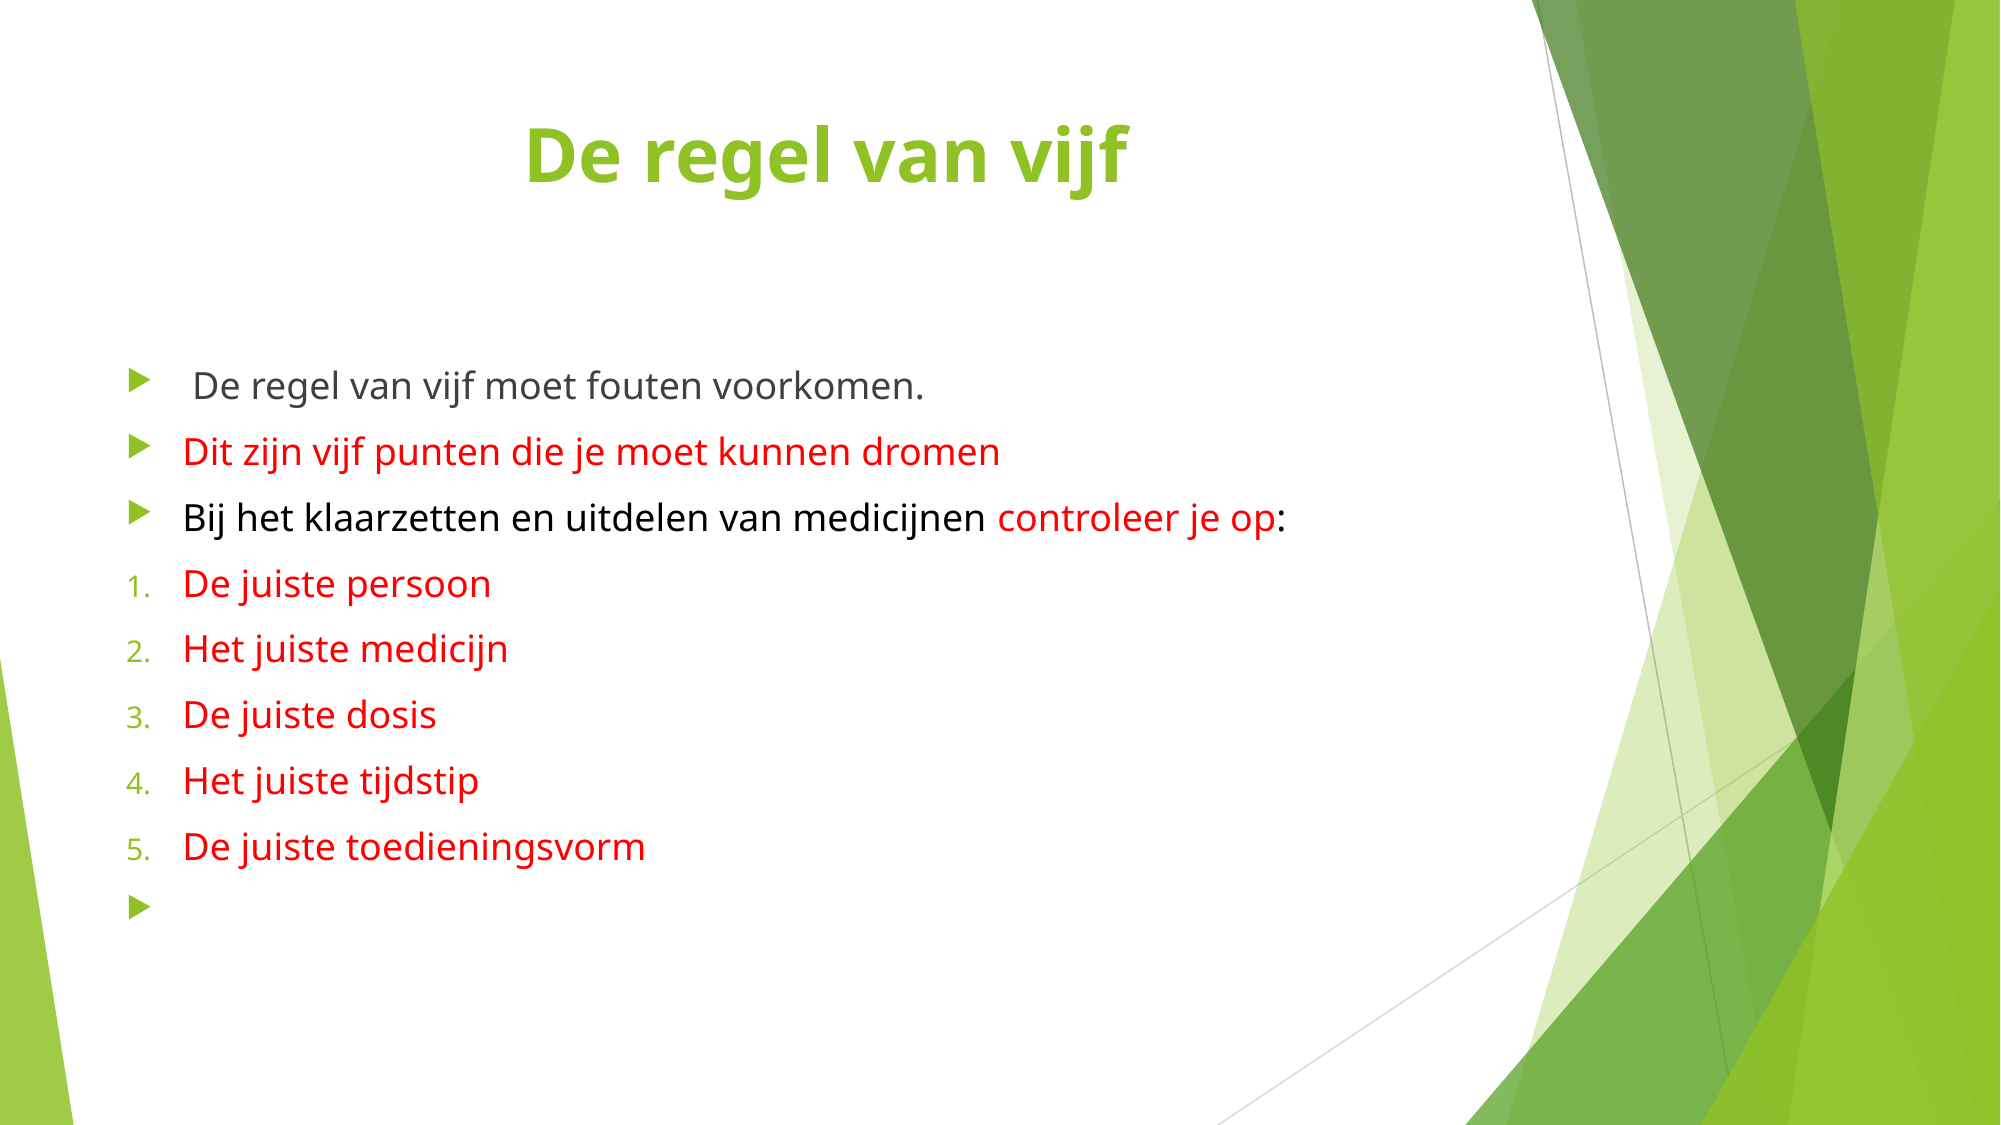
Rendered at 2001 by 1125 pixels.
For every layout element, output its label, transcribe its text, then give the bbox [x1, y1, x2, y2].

title De regel van vijf [111, 99, 1522, 317]
list De regel van vijf moet fouten voorkomen. Dit zijn vijf punten die je moet kunnen dromen Bij het klaarzetten en uitdelen van medicijnen controleer je op: De juiste persoon Het juiste medicijn De juiste dosis Het juiste tijdstip De juiste toedieningsvorm [111, 354, 1522, 992]
